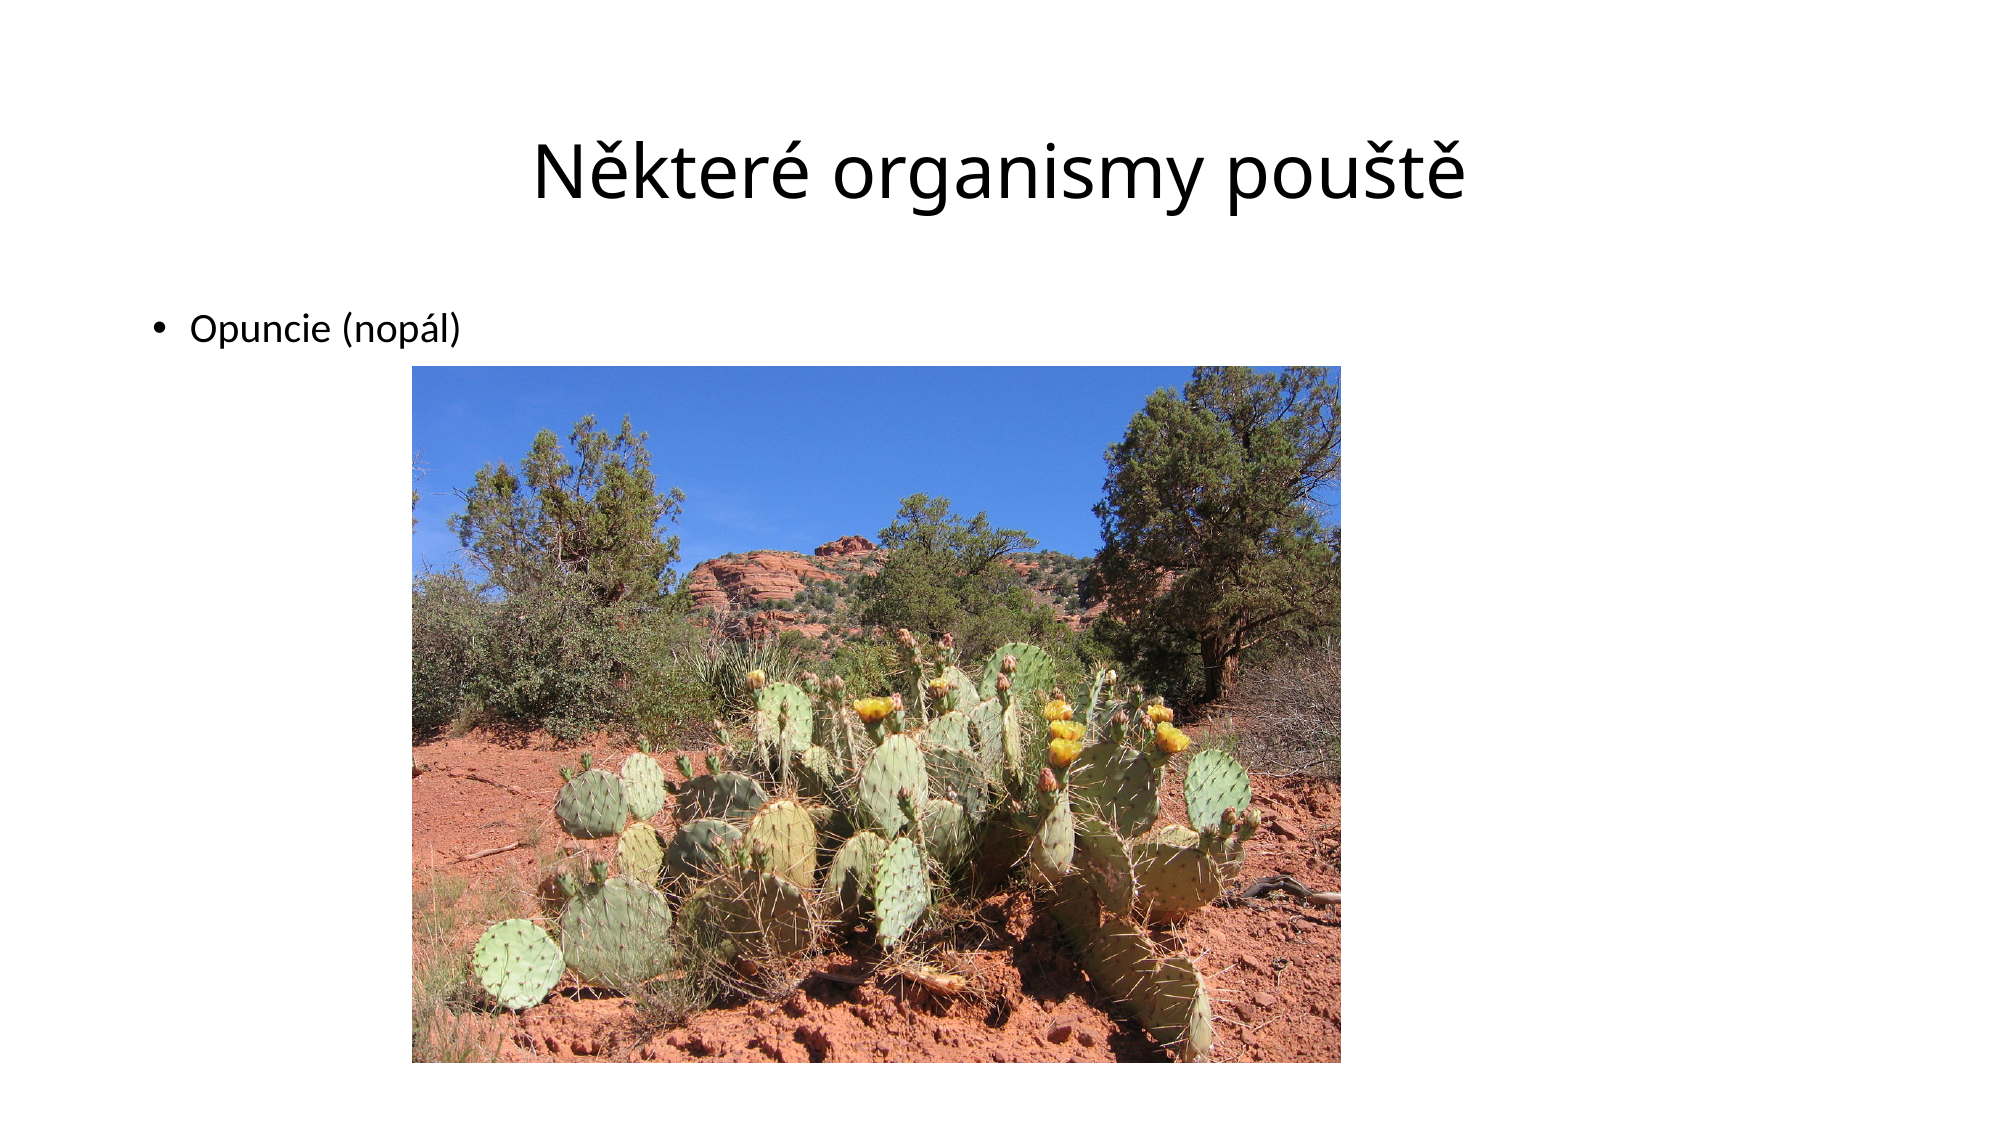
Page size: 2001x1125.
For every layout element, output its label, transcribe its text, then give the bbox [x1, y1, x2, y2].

title Některé organismy pouště [137, 59, 1863, 278]
list Opuncie (nopál) [137, 299, 1863, 1014]
picture [412, 366, 1341, 1063]
